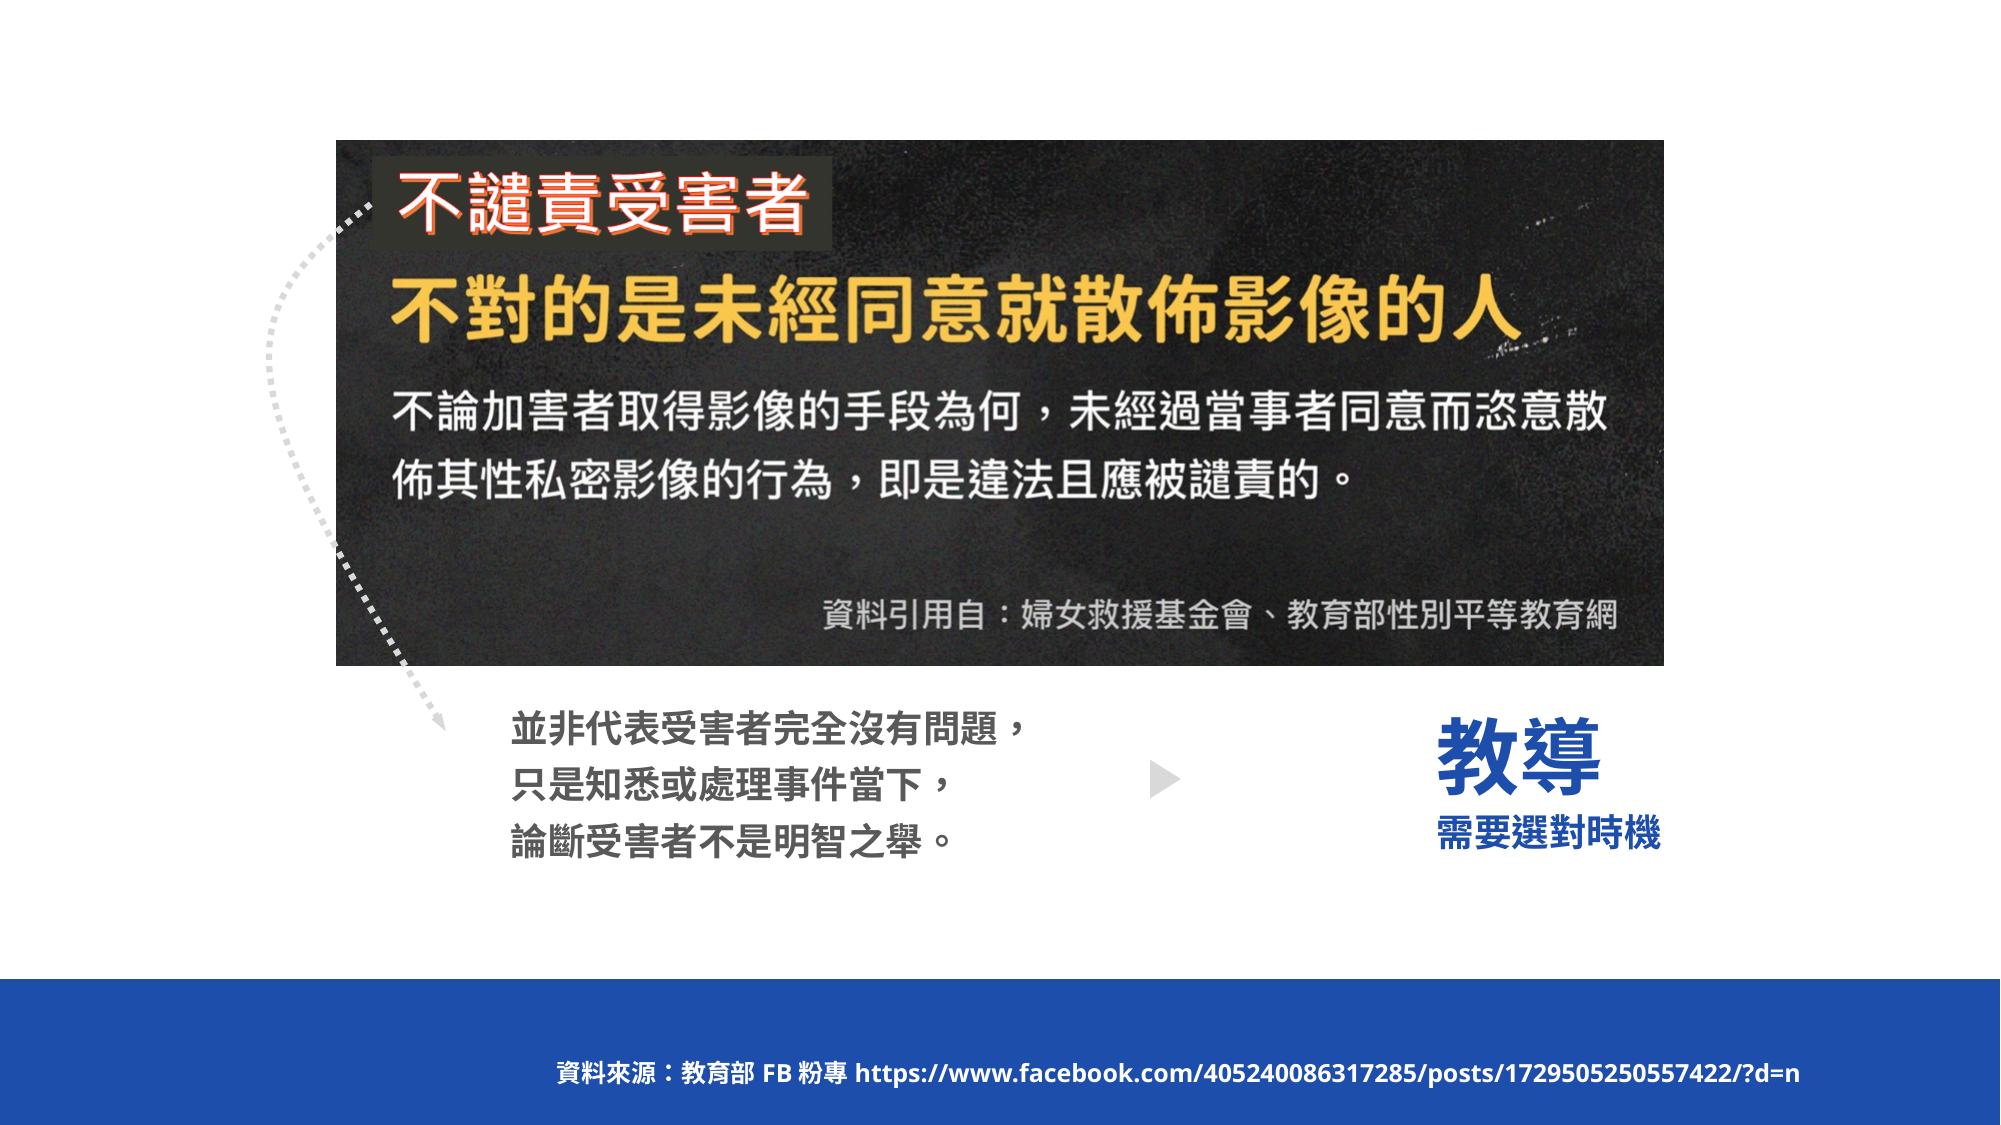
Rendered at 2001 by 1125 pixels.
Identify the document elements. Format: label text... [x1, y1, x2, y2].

text_box 並非代表受害者完全沒有問題， 只是知悉或處理事件當下， 論斷受害者不是明智之舉。 [495, 686, 1055, 872]
text_box 資料來源：教育部FB粉專https://www.facebook.com/405240086317285/posts/1729505250557422/?d=n [541, 1050, 1817, 1095]
picture [336, 140, 1664, 667]
text_box 需要選對時機 [1422, 802, 1677, 862]
text_box [0, 0, 2000, 979]
text_box 教導 [1422, 698, 1618, 802]
